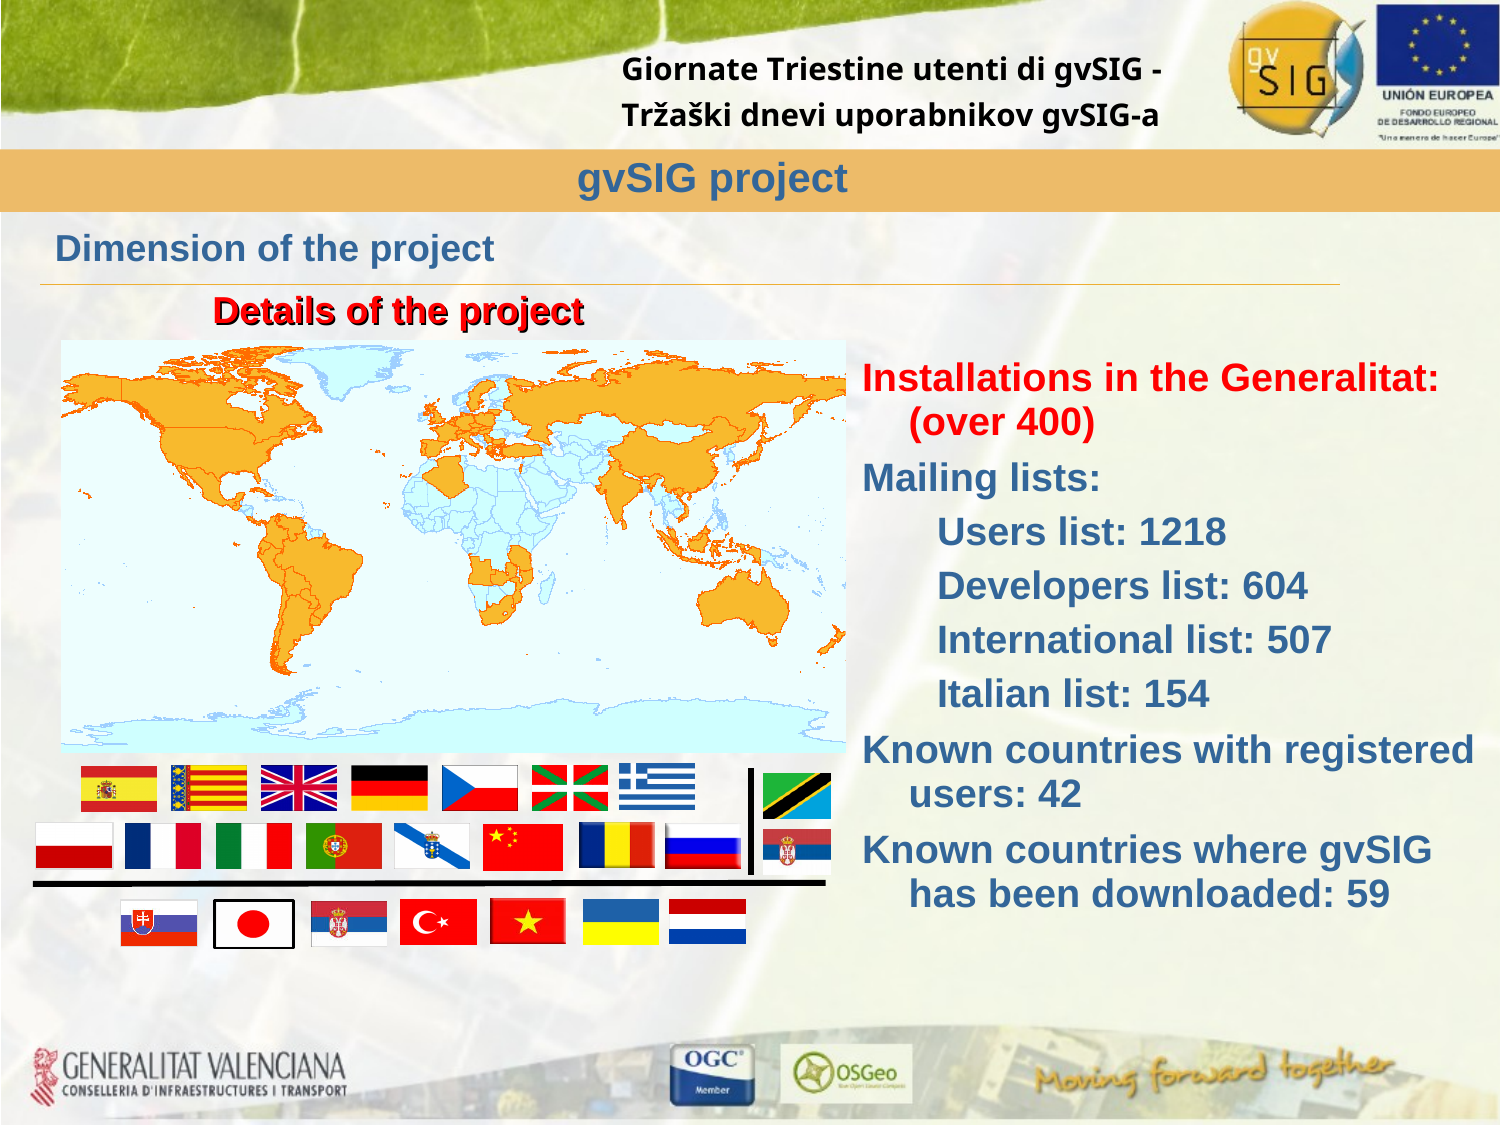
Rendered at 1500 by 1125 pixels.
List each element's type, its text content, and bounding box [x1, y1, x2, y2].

text_box Dimension of the project [40, 222, 691, 286]
list Installations in the Generalitat: (over 400) Mailing lists: Users list: 1218 Developers list: 604 International list: 507 Italian list: 154 Known countries with registered users: 42 Known countries where gvSIG has been downloaded: 59 [787, 356, 1493, 992]
picture [1, 212, 1500, 1125]
text_box Details of the project [197, 285, 730, 348]
picture [1, 0, 1500, 149]
text_box gvSIG project [0, 149, 1426, 219]
